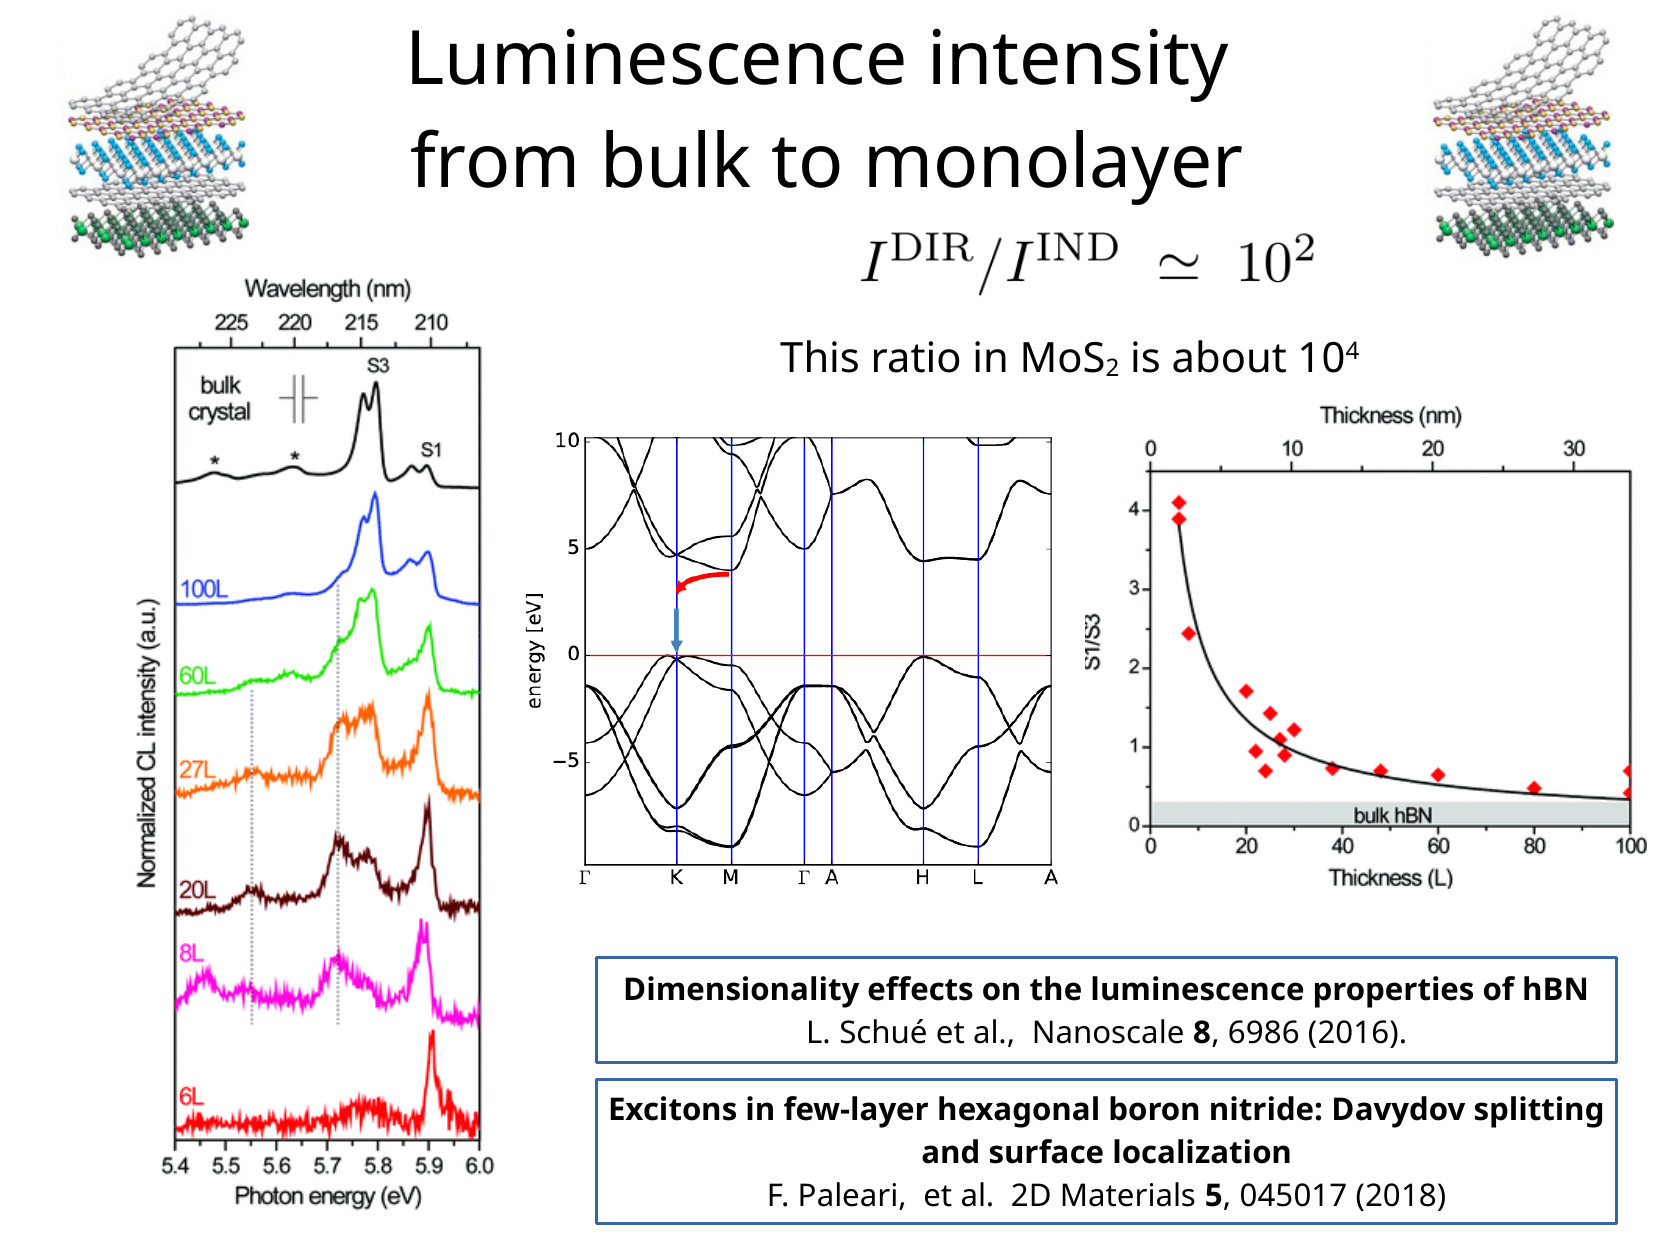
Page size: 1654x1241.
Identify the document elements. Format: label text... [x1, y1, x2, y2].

picture [135, 277, 1650, 1212]
picture [1425, 14, 1614, 260]
picture [60, 14, 249, 260]
text_box Dimensionality effects on the luminescence properties of hBN L. Schué et al., Nanoscale 8, 6986 (2016). [596, 957, 1617, 1063]
text_box This ratio in MoS2 is about 104 [770, 318, 1369, 395]
text_box Excitons in few-layer hexagonal boron nitride: Davydov splitting and surface localization F. Paleari, et al. 2D Materials 5, 045017 (2018) [596, 1079, 1617, 1224]
picture [859, 217, 1321, 305]
title Luminescence intensity from bulk to monolayer [249, 15, 1425, 200]
